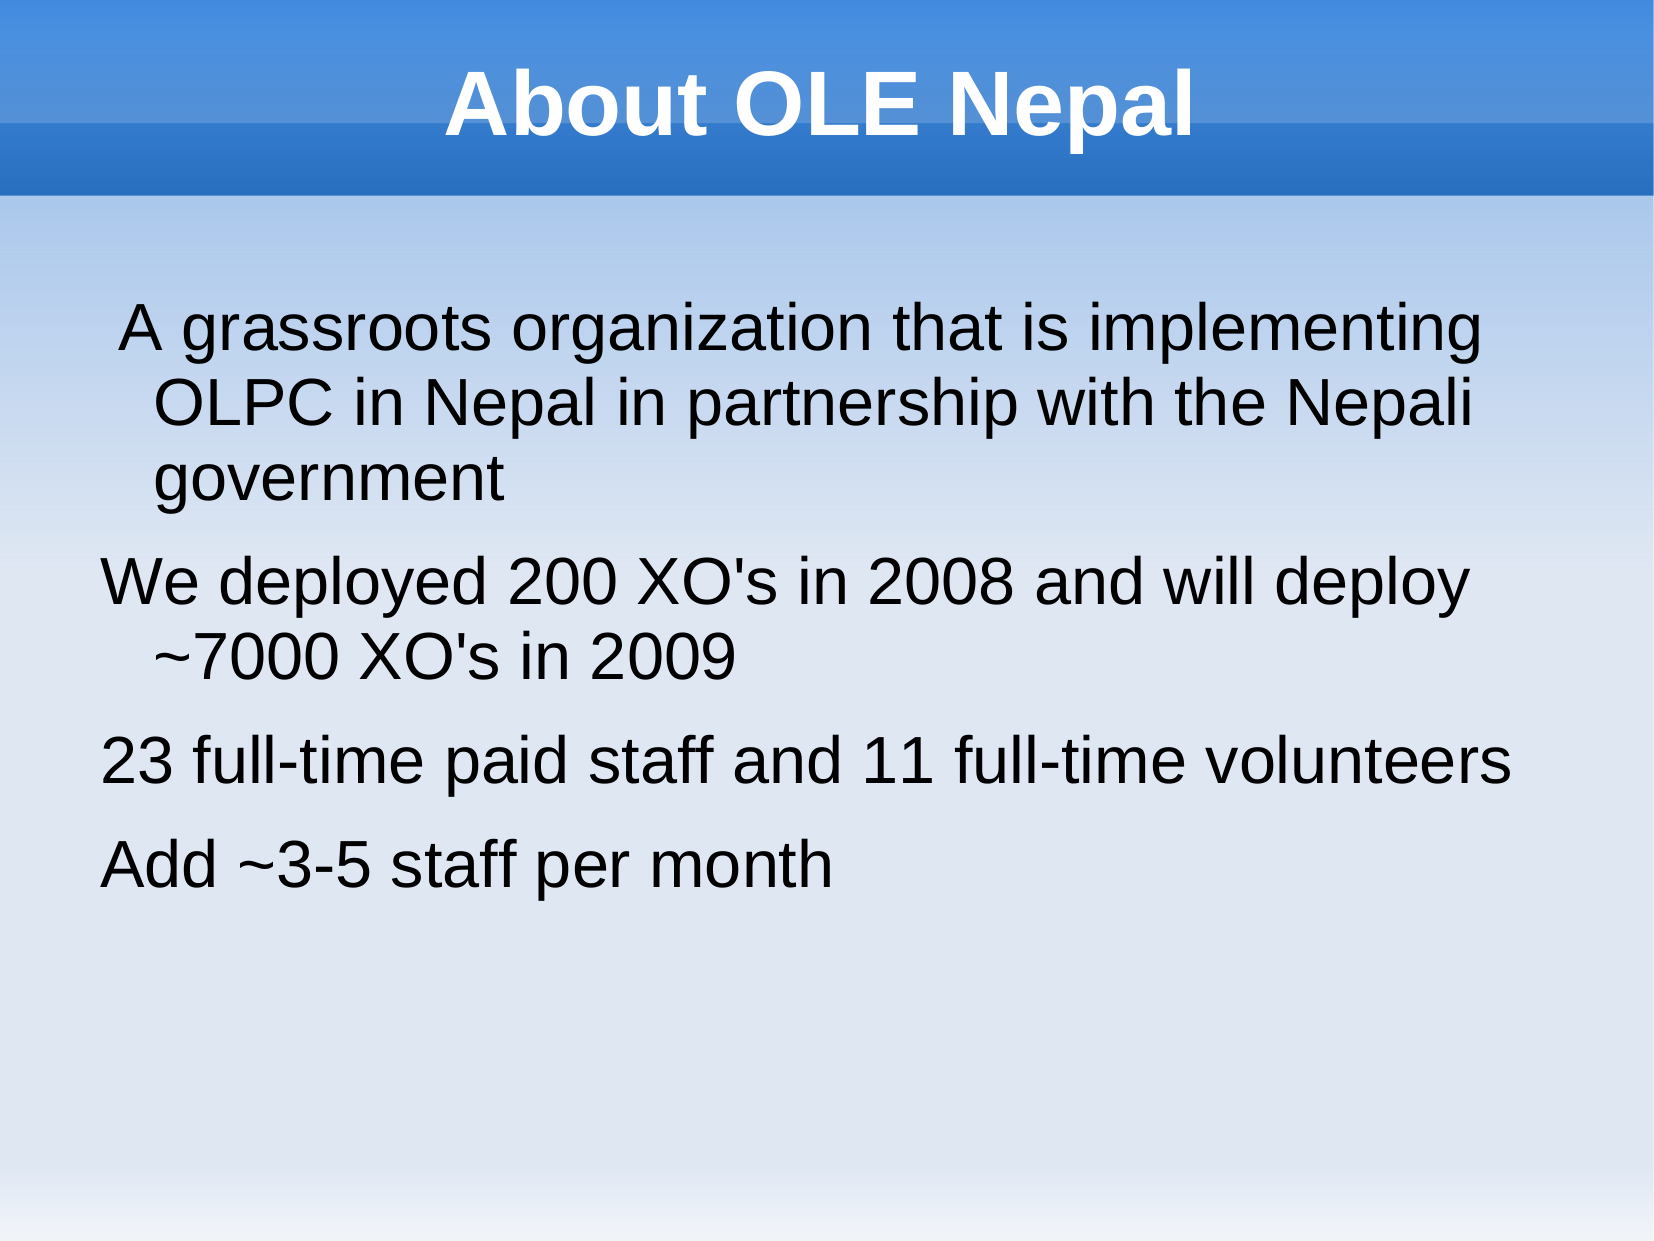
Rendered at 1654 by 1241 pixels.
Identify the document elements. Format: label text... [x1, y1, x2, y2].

title About OLE Nepal [76, 7, 1565, 200]
list A grassroots organization that is implementing OLPC in Nepal in partnership with the Nepali government We deployed 200 XO's in 2008 and will deploy ~7000 XO's in 2009 23 full-time paid staff and 11 full-time volunteers Add ~3-5 staff per month [82, 290, 1571, 1094]
picture [0, 0, 1654, 1241]
